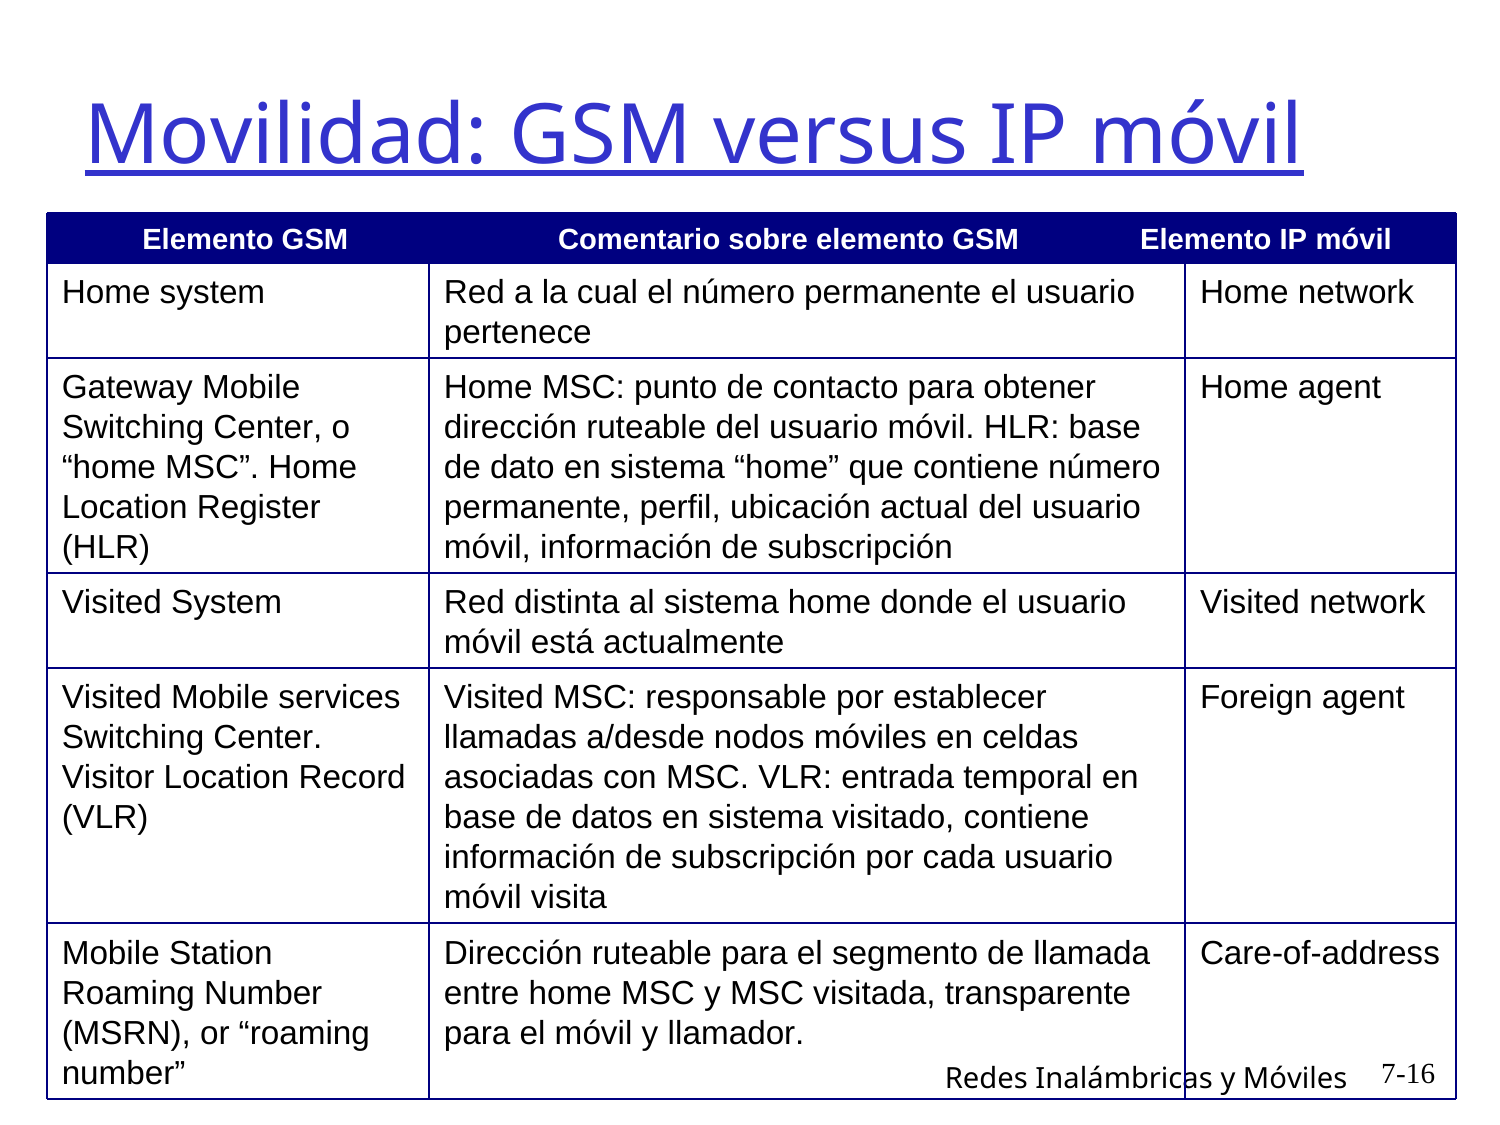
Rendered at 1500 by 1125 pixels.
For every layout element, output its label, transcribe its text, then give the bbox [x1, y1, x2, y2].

text_box Foreign agent [1186, 669, 1455, 922]
text_box Home system [48, 264, 428, 357]
text_box Mobile Station Roaming Number (MSRN), or “roaming number” [48, 924, 428, 1098]
text_box Elemento GSM [48, 214, 459, 261]
title Movilidad: GSM versus IP móvil [69, 37, 1445, 212]
text_box Home MSC: punto de contacto para obtener dirección ruteable del usuario móvil. HLR: base de dato en sistema “home” que contiene número permanente, perfil, ubicación actual del usuario móvil, información de subscripción [430, 359, 1184, 572]
text_box Home network [1186, 264, 1455, 357]
text_box Elemento IP móvil [1126, 214, 1455, 261]
text_box Comentario sobre elemento GSM [461, 214, 1124, 261]
text_box Visited network [1186, 574, 1455, 667]
text_box Red a la cual el número permanente el usuario pertenece [430, 264, 1184, 357]
text_box Visited MSC: responsable por establecer llamadas a/desde nodos móviles en celdas asociadas con MSC. VLR: entrada temporal en base de datos en sistema visitado, contiene información de subscripción por cada usuario móvil visita [430, 669, 1184, 922]
text_box Gateway Mobile Switching Center, o “home MSC”. Home Location Register (HLR) [48, 359, 428, 572]
text_box Visited System [48, 574, 428, 667]
text_box Red distinta al sistema home donde el usuario móvil está actualmente [430, 574, 1184, 667]
text_box Dirección ruteable para el segmento de llamada entre home MSC y MSC visitada, transparente para el móvil y llamador. [430, 924, 1184, 1098]
text_box Home agent [1186, 359, 1455, 572]
text_box Visited Mobile services Switching Center. Visitor Location Record (VLR) [48, 669, 428, 922]
text_box Care-of-address [1186, 924, 1455, 1098]
